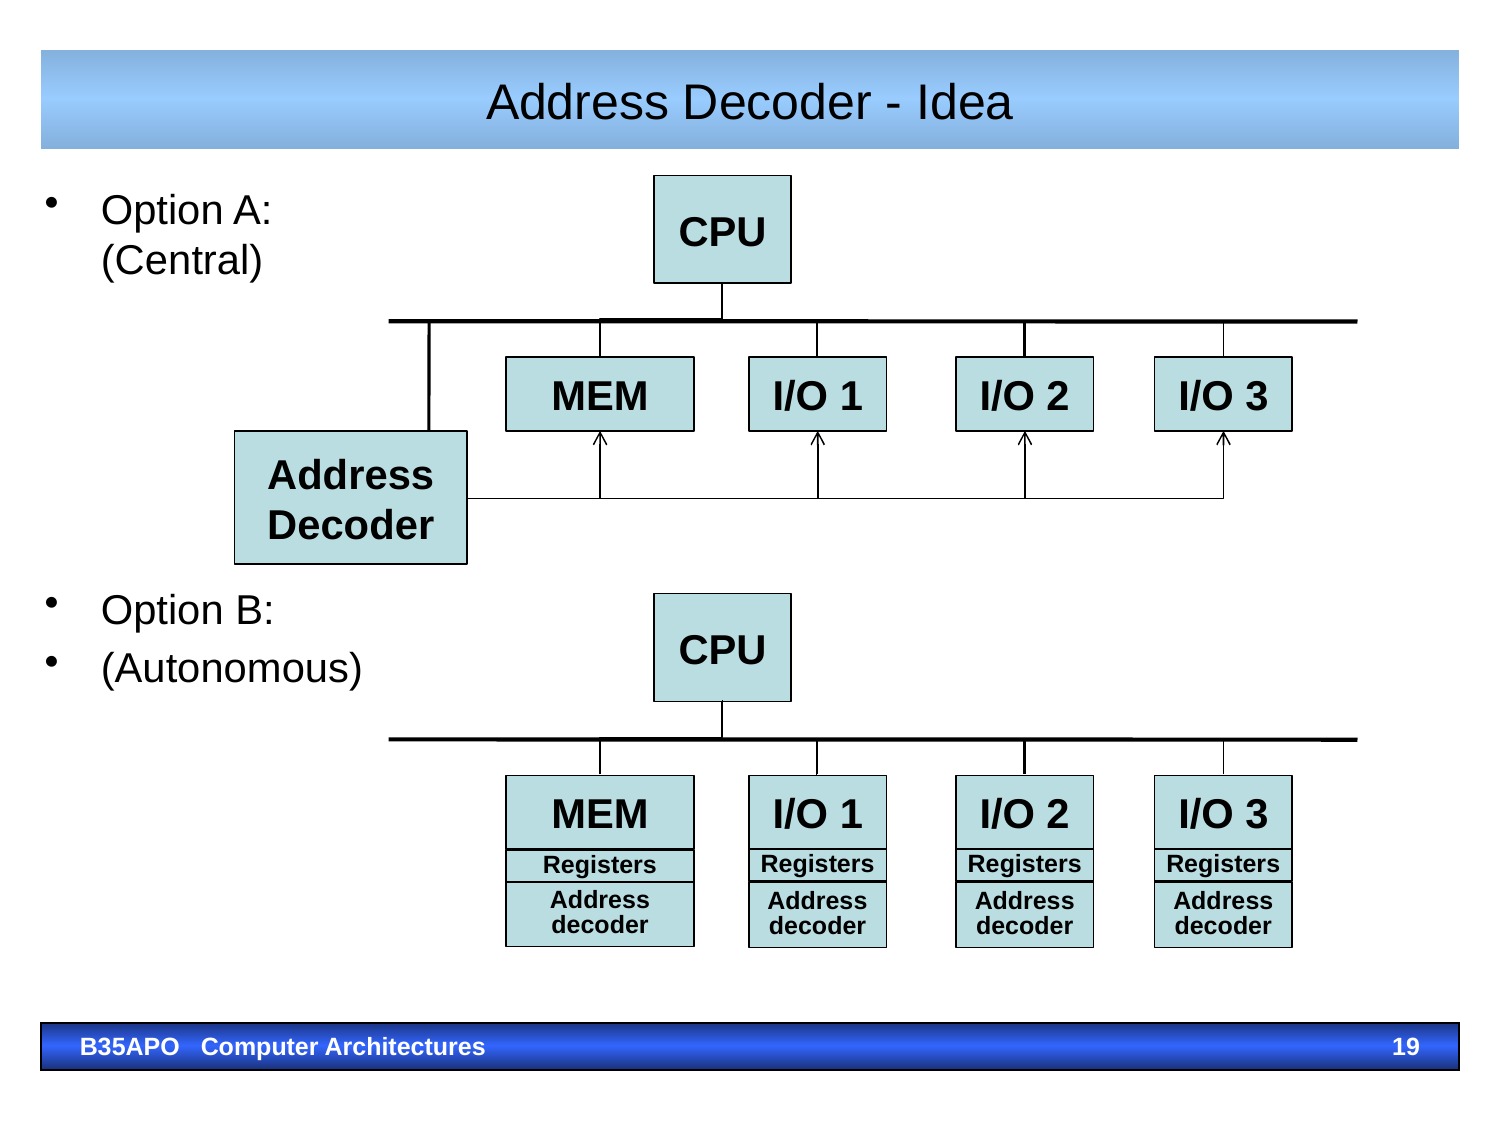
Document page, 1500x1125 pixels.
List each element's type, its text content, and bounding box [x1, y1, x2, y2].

slide_number <number> [1340, 1023, 1436, 1069]
title Address Decoder - Idea [41, 50, 1459, 149]
text_box Address decoder [956, 881, 1094, 948]
text_box Address decoder [506, 882, 695, 947]
text_box CPU [653, 593, 792, 702]
text_box Address decoder [1154, 881, 1292, 948]
text_box I/O 2 [956, 357, 1094, 431]
text_box Address Decoder [234, 430, 467, 564]
text_box Registers [956, 849, 1094, 881]
text_box MEM [506, 775, 695, 850]
text_box Address decoder [749, 881, 887, 948]
text_box MEM [506, 357, 695, 431]
text_box Registers [506, 850, 695, 882]
footer B35APO Computer Architectures [64, 1023, 1424, 1071]
text_box CPU [653, 175, 792, 284]
list Option A: (Central) Option B: (Autonomous) [29, 175, 1436, 1000]
text_box I/O 3 [1154, 357, 1292, 431]
text_box I/O 1 [749, 775, 887, 849]
text_box I/O 2 [956, 775, 1094, 849]
text_box Registers [1154, 849, 1292, 881]
text_box I/O 1 [749, 357, 887, 431]
text_box I/O 3 [1154, 775, 1292, 849]
text_box Registers [749, 849, 887, 881]
